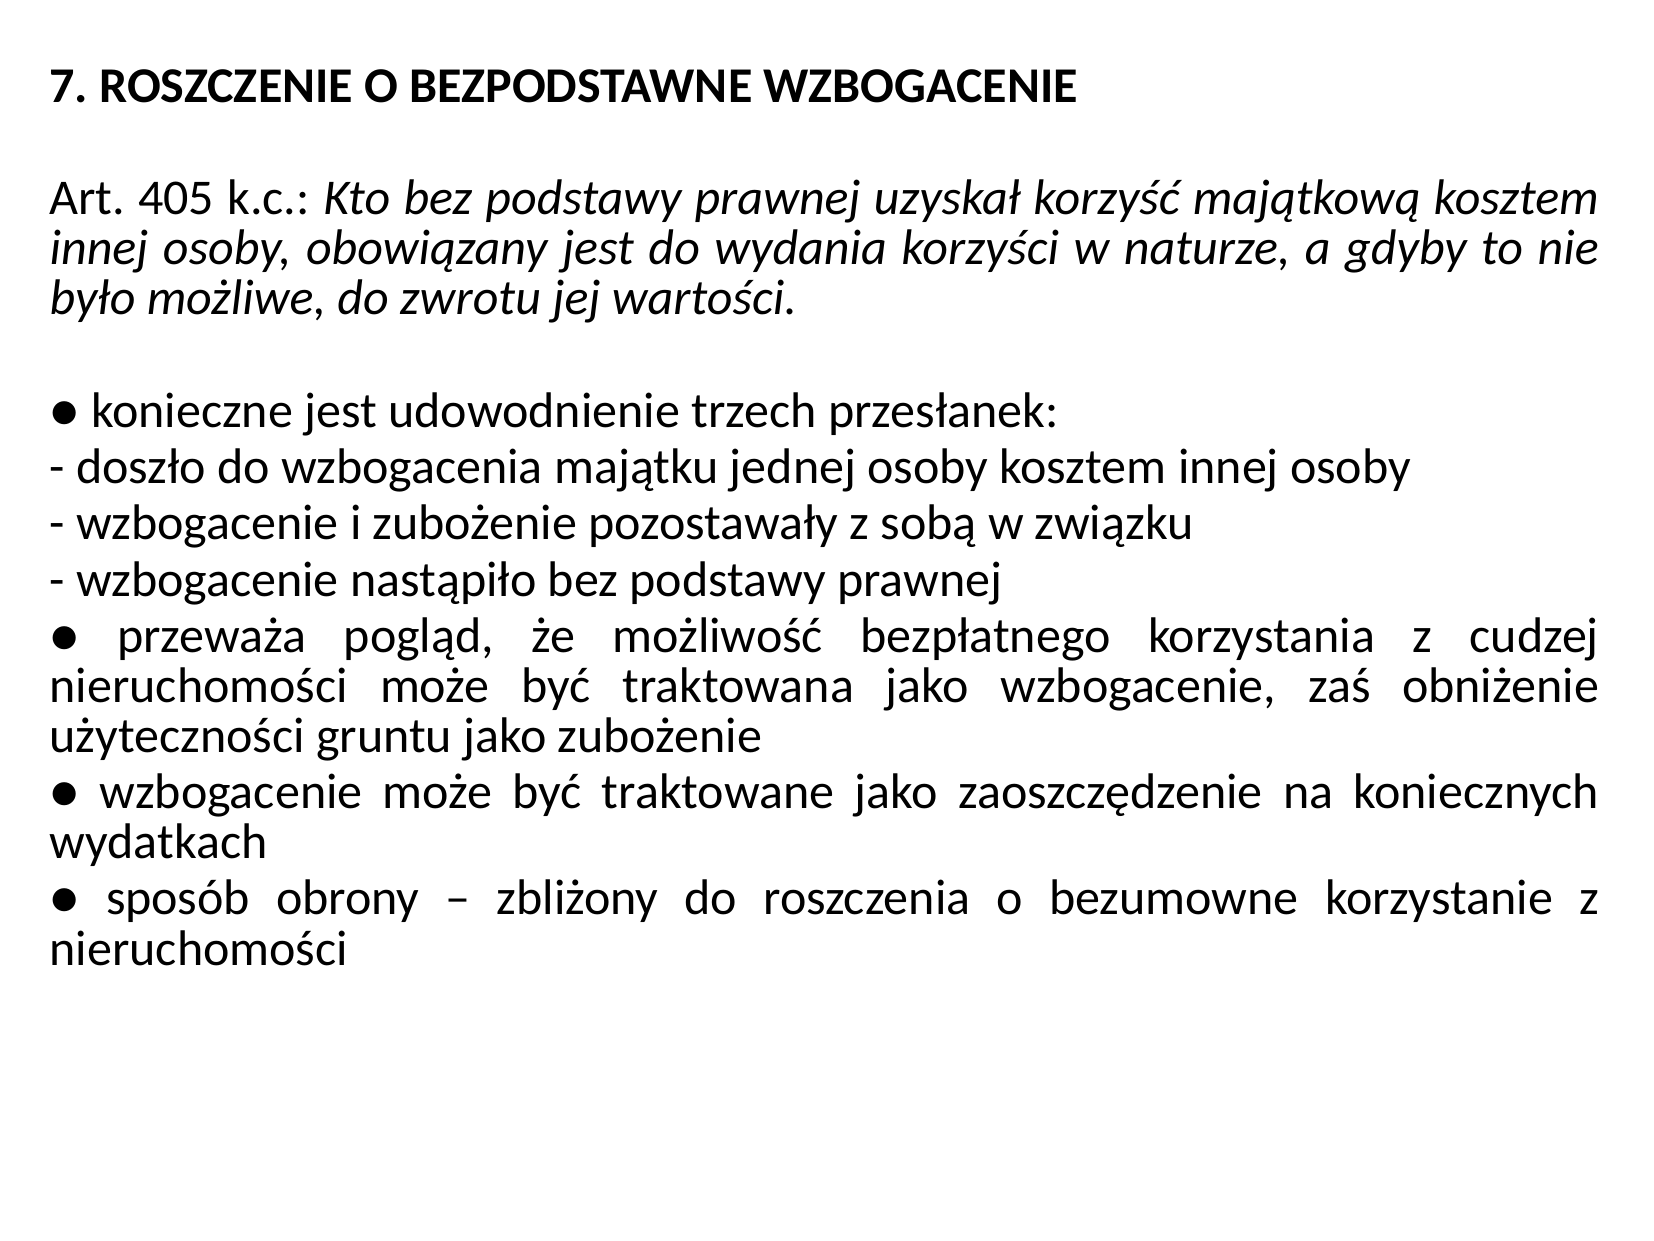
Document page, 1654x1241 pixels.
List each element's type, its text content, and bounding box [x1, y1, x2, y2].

list 7. ROSZCZENIE O BEZPODSTAWNE WZBOGACENIE Art. 405 k.c.: Kto bez podstawy prawnej uzyskał korzyść majątkową kosztem innej osoby, obowiązany jest do wydania korzyści w naturze, a gdyby to nie było możliwe, do zwrotu jej wartości. ● konieczne jest udowodnienie trzech przesłanek: - doszło do wzbogacenia majątku jednej osoby kosztem innej osoby - wzbogacenie i zubożenie pozostawały z sobą w związku - wzbogacenie nastąpiło bez podstawy prawnej ● przeważa pogląd, że możliwość bezpłatnego korzystania z cudzej nieruchomości może być traktowana jako wzbogacenie, zaś obniżenie użyteczności gruntu jako zubożenie ● wzbogacenie może być traktowane jako zaoszczędzenie na koniecznych wydatkach ● sposób obrony – zbliżony do roszczenia o bezumowne korzystanie z nieruchomości [49, 64, 1600, 1223]
